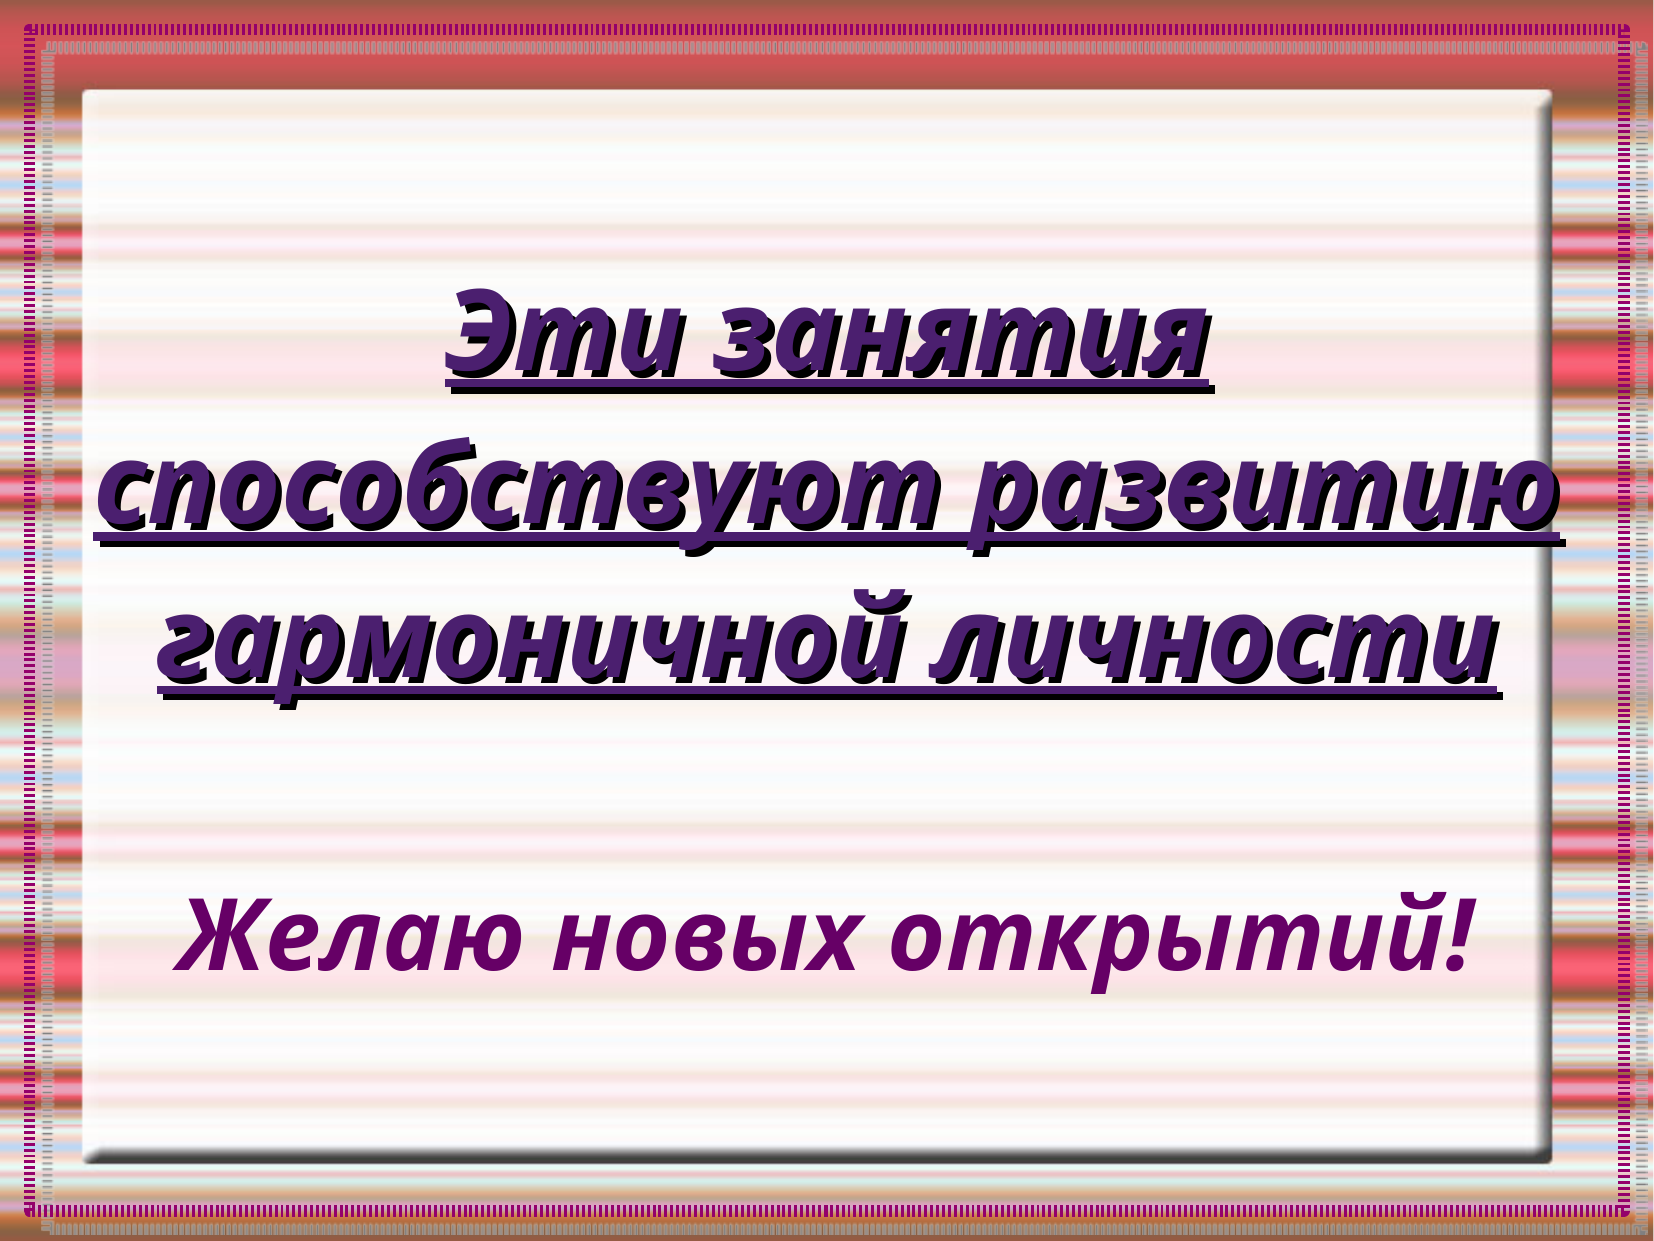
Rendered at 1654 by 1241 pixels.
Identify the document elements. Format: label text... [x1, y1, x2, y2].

picture [0, 0, 1654, 1241]
title Эти занятия способствуют развитию гармоничной личности Желаю новых открытий! [82, 69, 1571, 1182]
